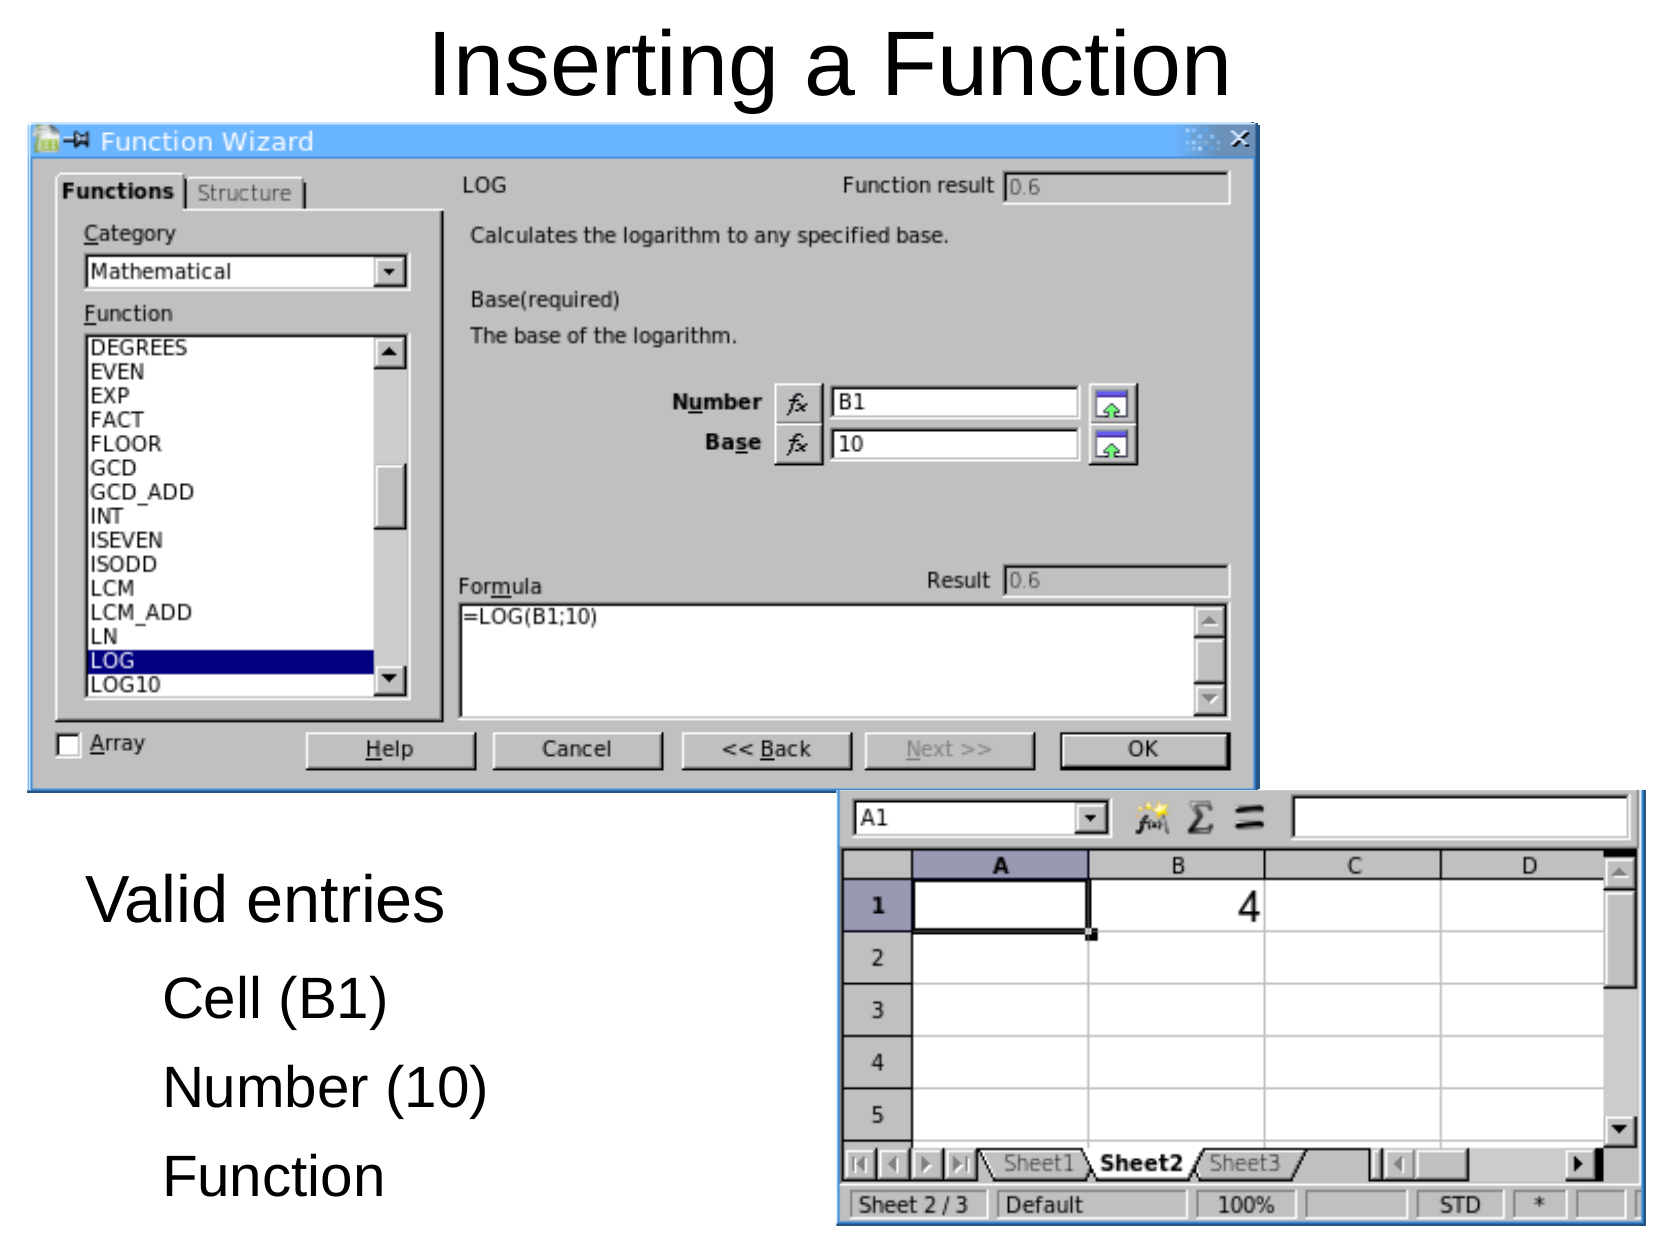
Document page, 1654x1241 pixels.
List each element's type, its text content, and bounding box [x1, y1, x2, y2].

picture [27, 122, 1646, 1226]
list Valid entries Cell (B1) Number (10) Function [67, 861, 836, 1208]
title Inserting a Function [86, 12, 1576, 116]
